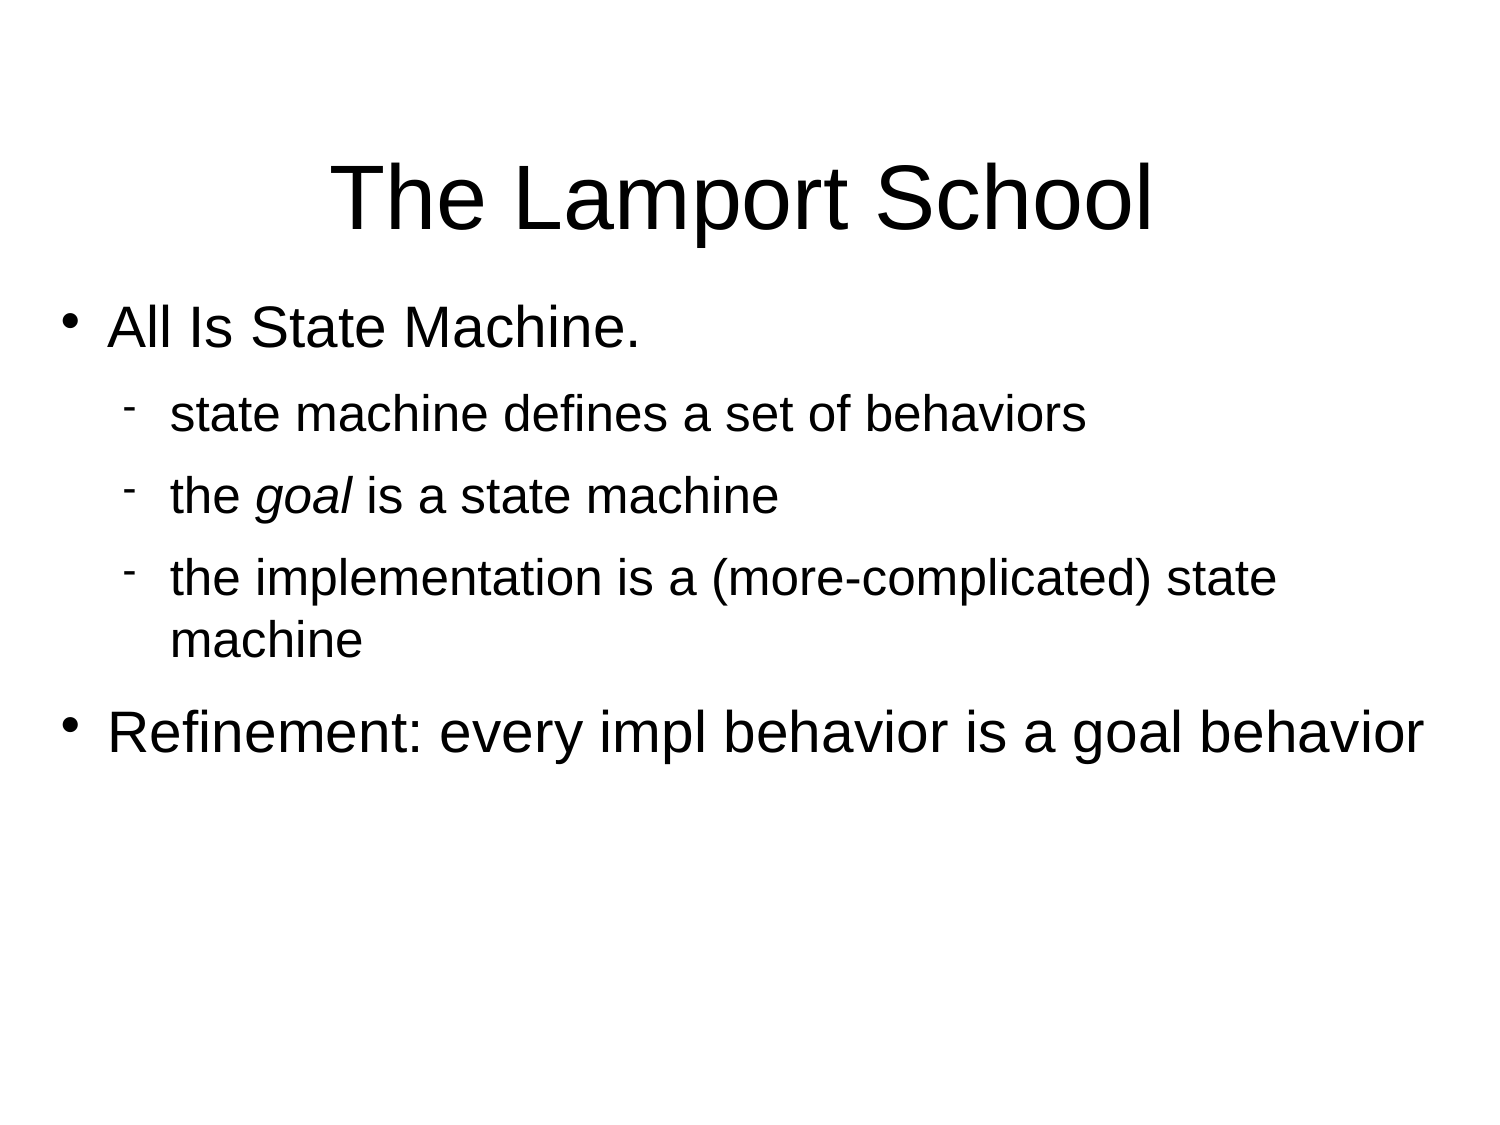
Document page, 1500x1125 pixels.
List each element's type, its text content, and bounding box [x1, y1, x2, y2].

text_box All Is State Machine. state machine defines a set of behaviors the goal is a state machine the implementation is a (more-complicated) state machine Refinement: every impl behavior is a goal behavior [45, 289, 1441, 795]
text_box The Lamport School [45, 119, 1441, 266]
